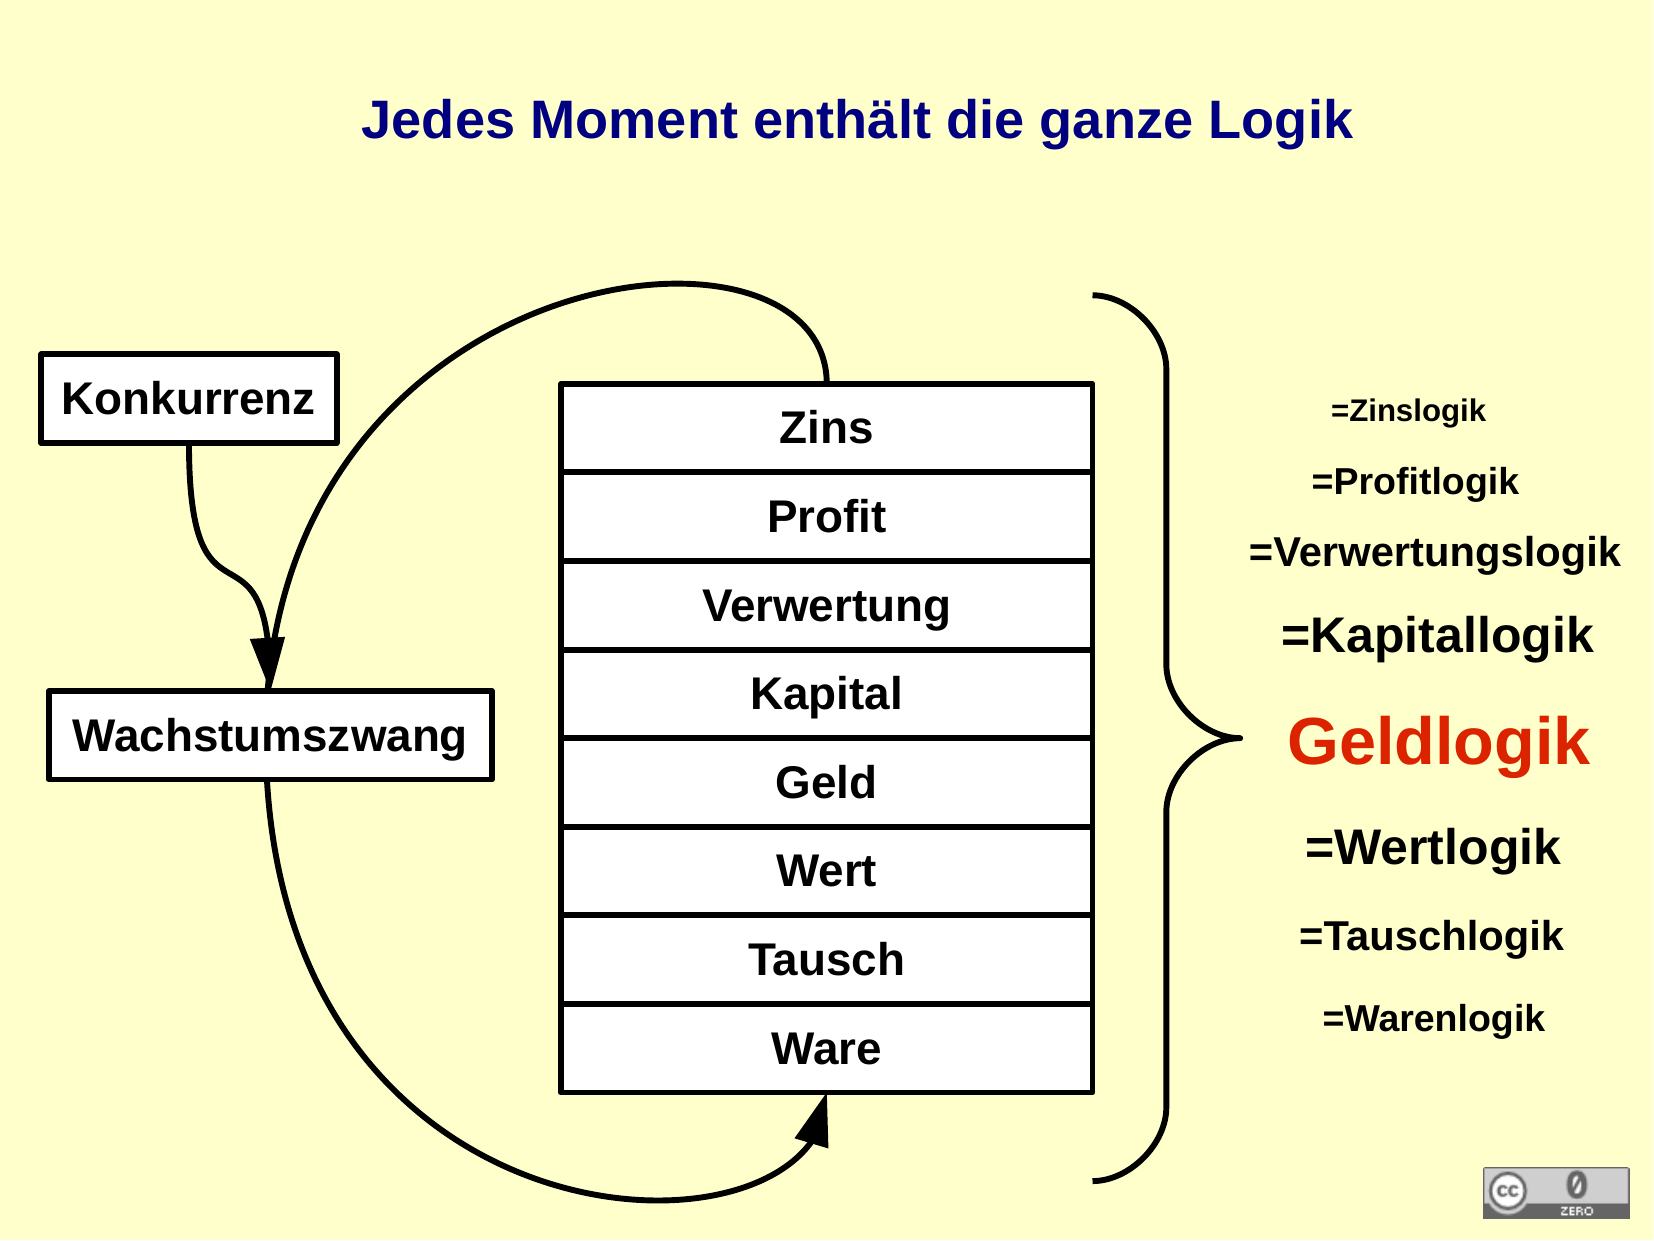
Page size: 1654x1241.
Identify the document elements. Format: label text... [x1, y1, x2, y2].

text_box Geldlogik [1269, 696, 1625, 786]
text_box =Zinslogik [1317, 366, 1500, 455]
text_box Profit [561, 473, 1093, 562]
text_box Kapital [561, 650, 1093, 739]
text_box Zins [561, 383, 1093, 473]
text_box =Verwertungslogik [1257, 507, 1613, 597]
title Jedes Moment enthält die ganze Logik [121, 61, 1595, 178]
text_box =Wertlogik [1287, 803, 1589, 891]
text_box Verwertung [561, 562, 1093, 650]
text_box =Warenlogik [1305, 974, 1577, 1063]
text_box =Profitlogik [1293, 437, 1565, 526]
text_box Geld [561, 739, 1093, 827]
text_box Tausch [561, 916, 1093, 1004]
text_box Ware [561, 1004, 1093, 1093]
picture [1483, 1167, 1630, 1219]
text_box =Tauschlogik [1281, 891, 1601, 981]
text_box =Kapitallogik [1263, 590, 1619, 680]
text_box Konkurrenz [41, 354, 337, 443]
text_box Wert [561, 827, 1093, 916]
text_box Wachstumszwang [49, 690, 492, 780]
